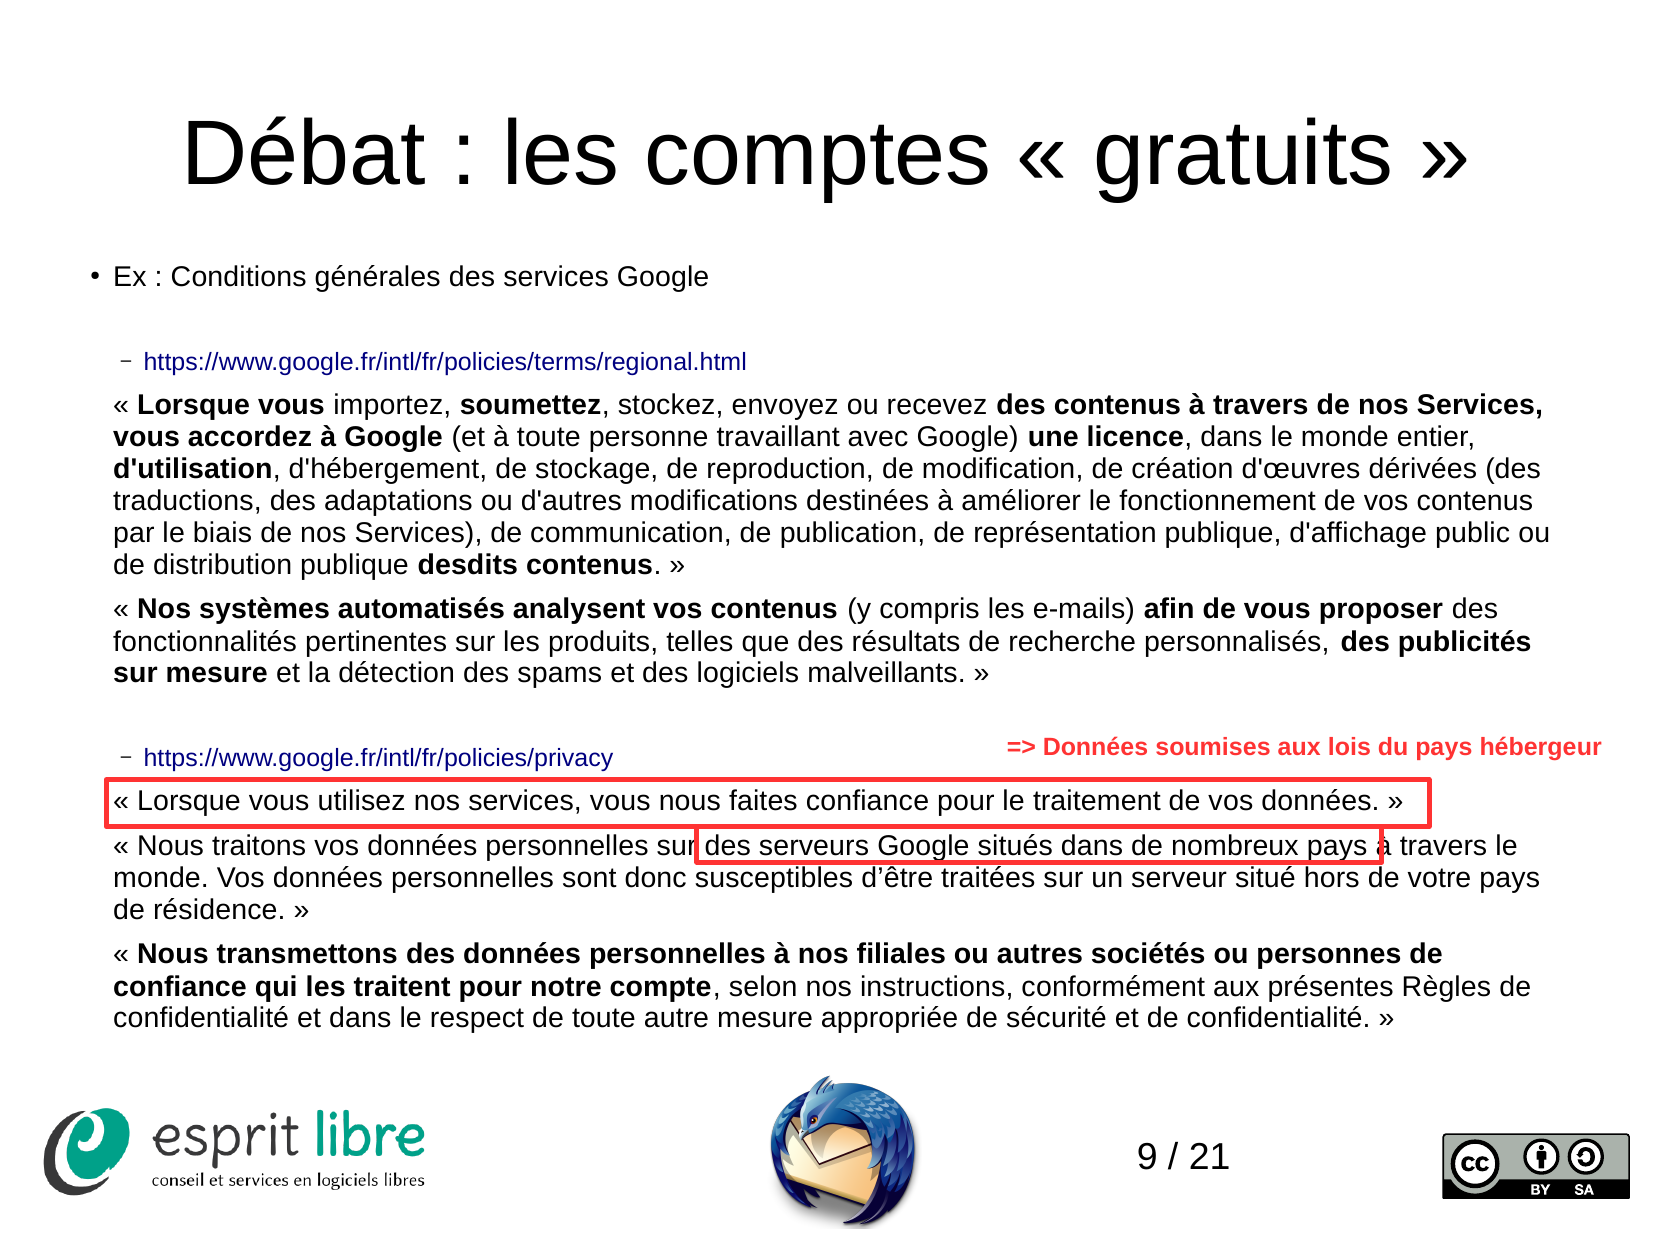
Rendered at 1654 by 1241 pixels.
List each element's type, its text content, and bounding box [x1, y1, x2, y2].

text_box => Données soumises aux lois du pays hébergeur [992, 724, 1619, 768]
list Ex : Conditions générales des services Google https://www.google.fr/intl/fr/policies/terms/regional.html « Lorsque vous importez, soumettez, stockez, envoyez ou recevez des contenus à travers de nos Services, vous accordez à Google (et à toute personne travaillant avec Google) une licence, dans le monde entier, d'utilisation, d'hébergement, de stockage, de reproduction, de modification, de création d'œuvres dérivées (des traductions, des adaptations ou d'autres modifications destinées à améliorer le fonctionnement de vos contenus par le biais de nos Services), de communication, de publication, de représentation publique, d'affichage public ou de distribution publique desdits contenus. » « Nos systèmes automatisés analysent vos contenus (y compris les e-mails) afin de vous proposer des fonctionnalités pertinentes sur les produits, telles que des résultats de recherche personnalisés, des publicités sur mesure et la détection des spams et des logiciels malveillants. » https://www.google.fr/intl/fr/policies/privacy « Lorsque vous utilisez nos services, vous nous faites confiance pour le traitement de vos données. » « Nous traitons vos données personnelles sur des serveurs Google situés dans de nombreux pays à travers le monde. Vos données personnelles sont donc susceptibles d’être traitées sur un serveur situé hors de votre pays de résidence. » « Nous transmettons des données personnelles à nos filiales ou autres sociétés ou personnes de confiance qui les traitent pour notre compte, selon nos instructions, conformément aux présentes Règles de confidentialité et dans le respect de toute autre mesure appropriée de sécurité et de confidentialité. » [82, 260, 1571, 1046]
title Débat : les comptes « gratuits » [82, 49, 1571, 257]
picture [0, 1009, 480, 1241]
picture [767, 1074, 922, 1229]
